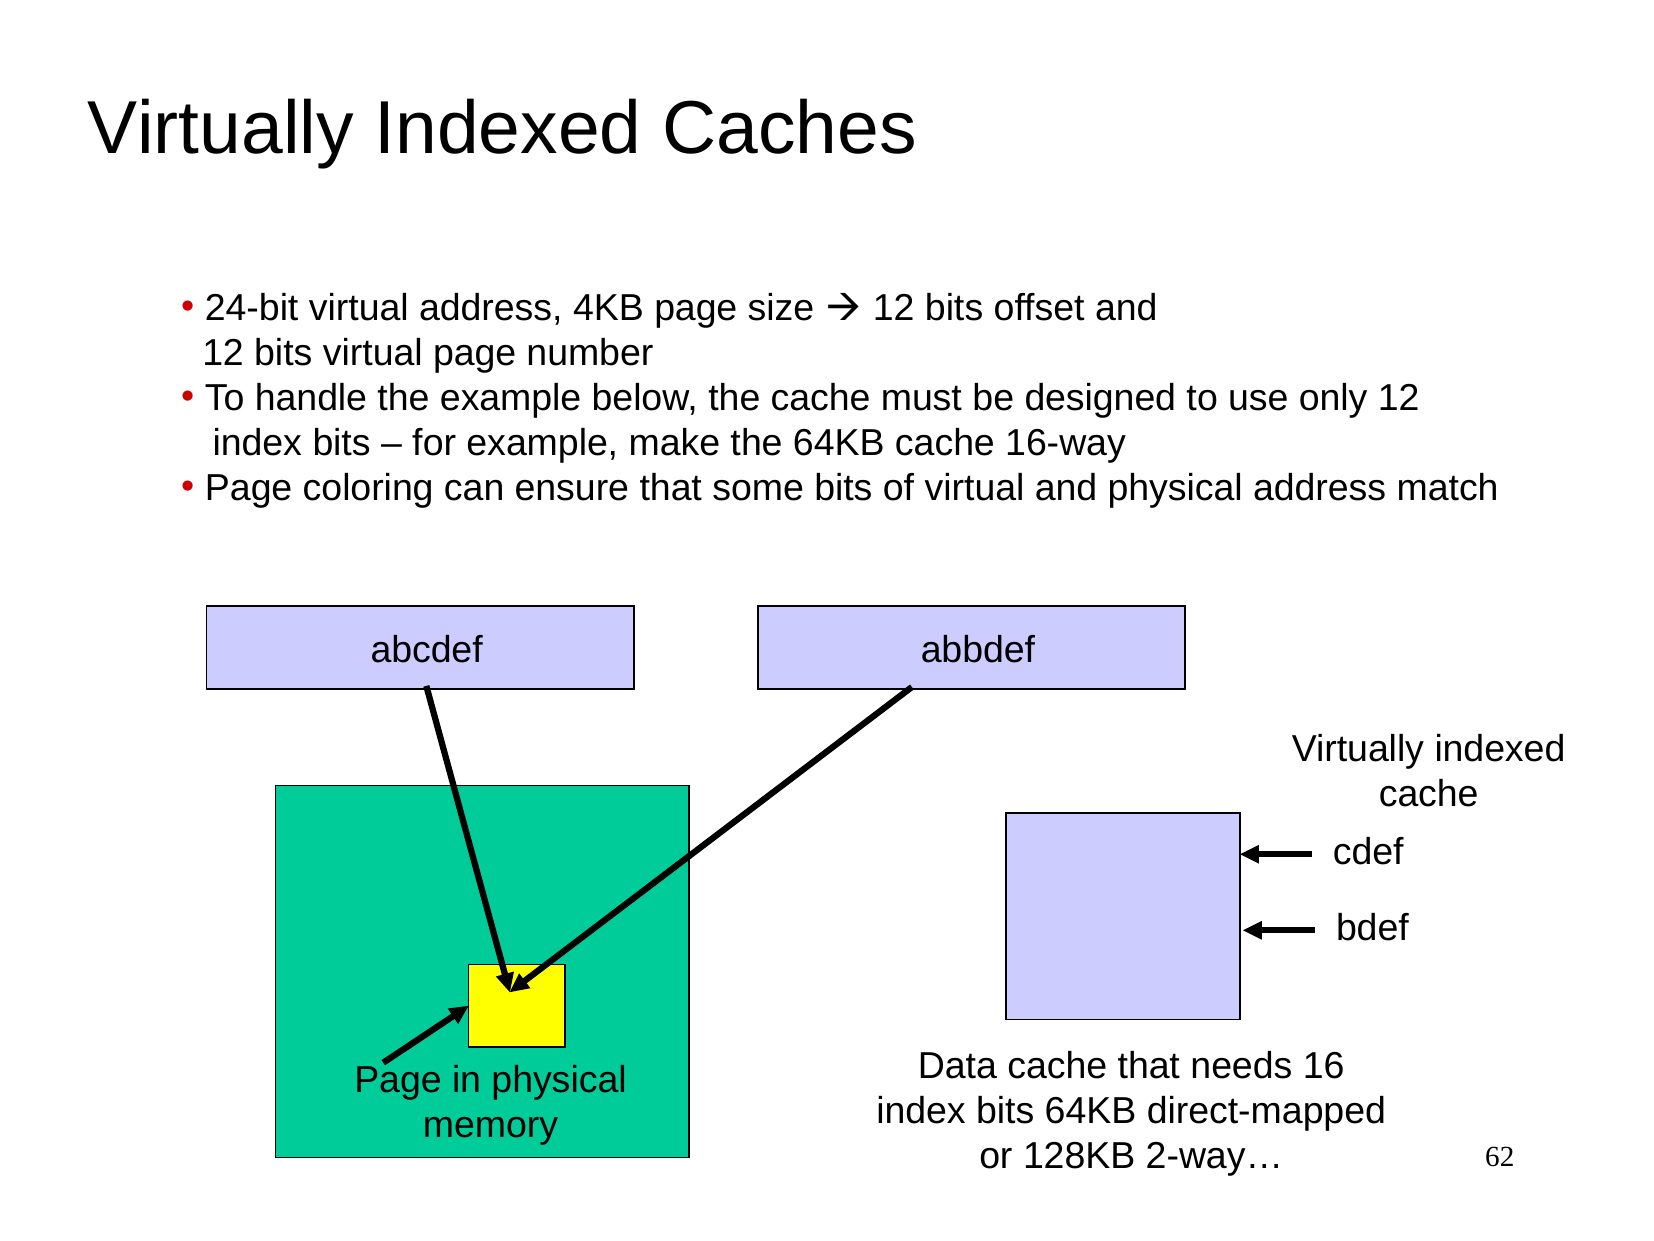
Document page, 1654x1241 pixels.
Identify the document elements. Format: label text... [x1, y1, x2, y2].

text_box [506, 965, 539, 985]
text_box Data cache that needs 16 index bits 64KB direct-mapped or 128KB 2-way… [848, 1033, 1401, 1184]
text_box abbdef [757, 606, 1185, 689]
text_box [1005, 812, 1241, 1020]
text_box bdef [1308, 895, 1424, 957]
text_box Virtually indexed cache [1263, 716, 1581, 822]
text_box abcdef [206, 606, 634, 689]
text_box 24-bit virtual address, 4KB page size  12 bits offset and 12 bits virtual page number To handle the example below, the cache must be designed to use only 12 index bits – for example, make the 64KB cache 16-way Page coloring can ensure that some bits of virtual and physical address match [166, 275, 1514, 516]
text_box Page in physical memory [326, 1047, 642, 1153]
text_box cdef [1305, 822, 1419, 880]
text_box <number> [1185, 1129, 1530, 1213]
text_box [469, 965, 565, 1047]
text_box Virtually Indexed Caches [72, 71, 933, 177]
